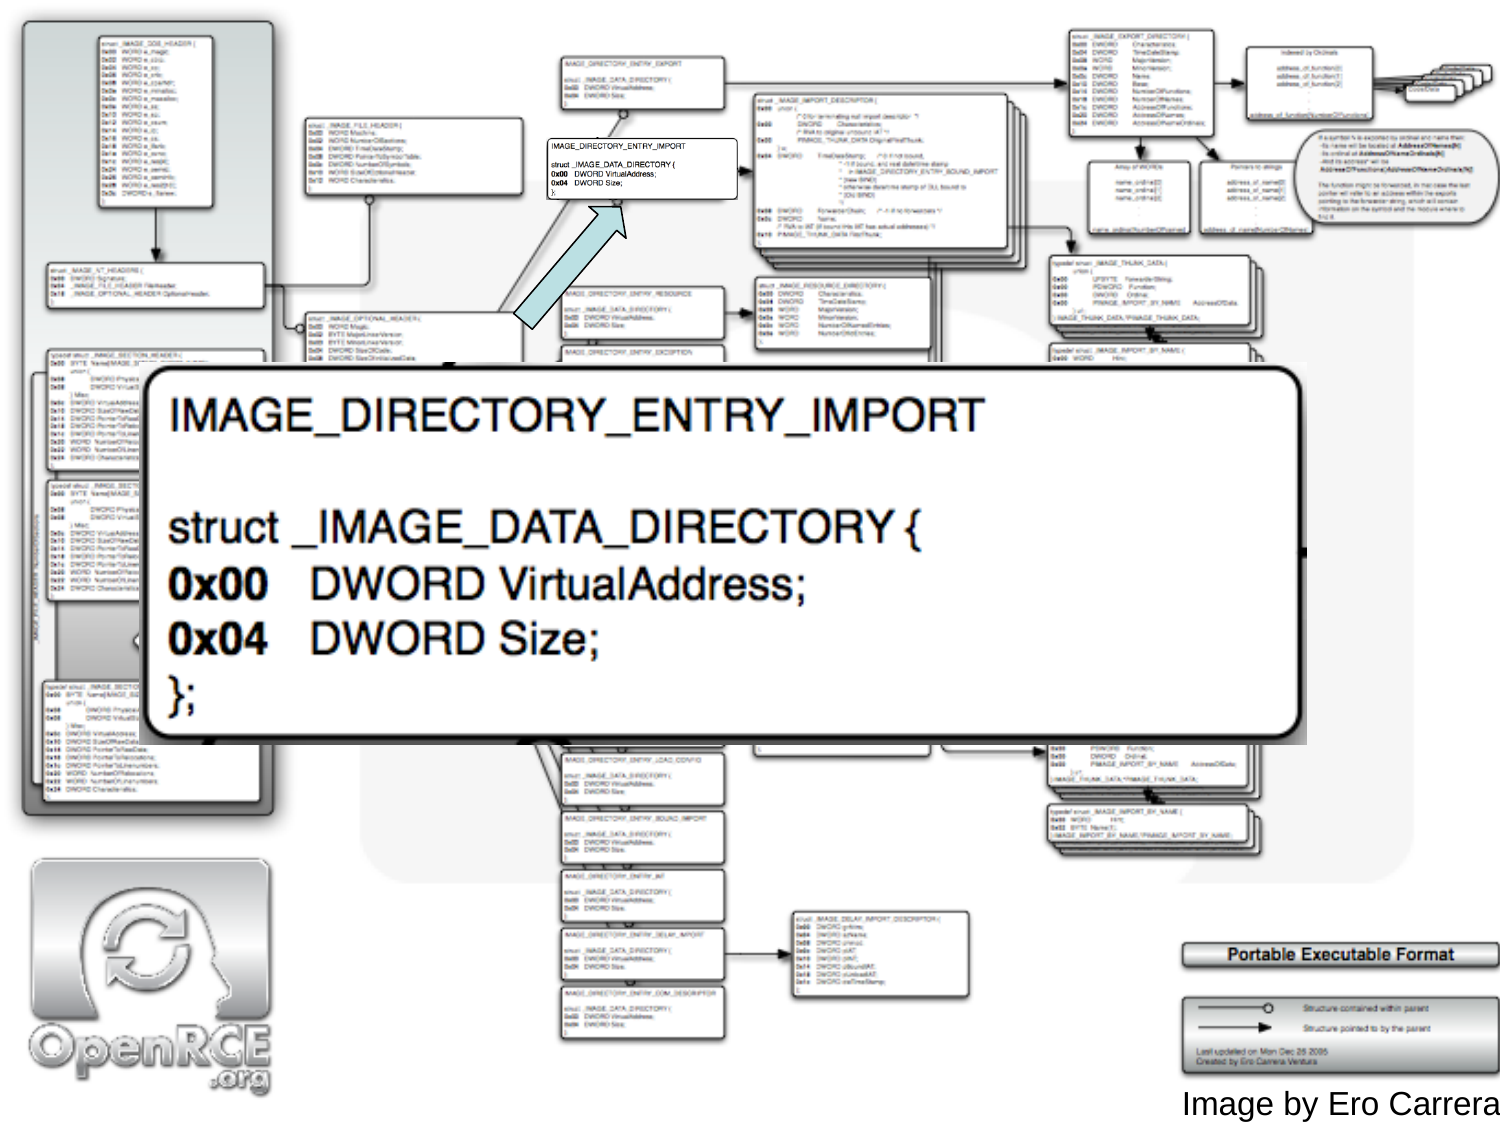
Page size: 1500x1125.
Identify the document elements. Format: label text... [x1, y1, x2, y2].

picture [0, 0, 1500, 1118]
text_box Image by Ero Carrera [1167, 1074, 1500, 1125]
text_box [513, 206, 627, 330]
